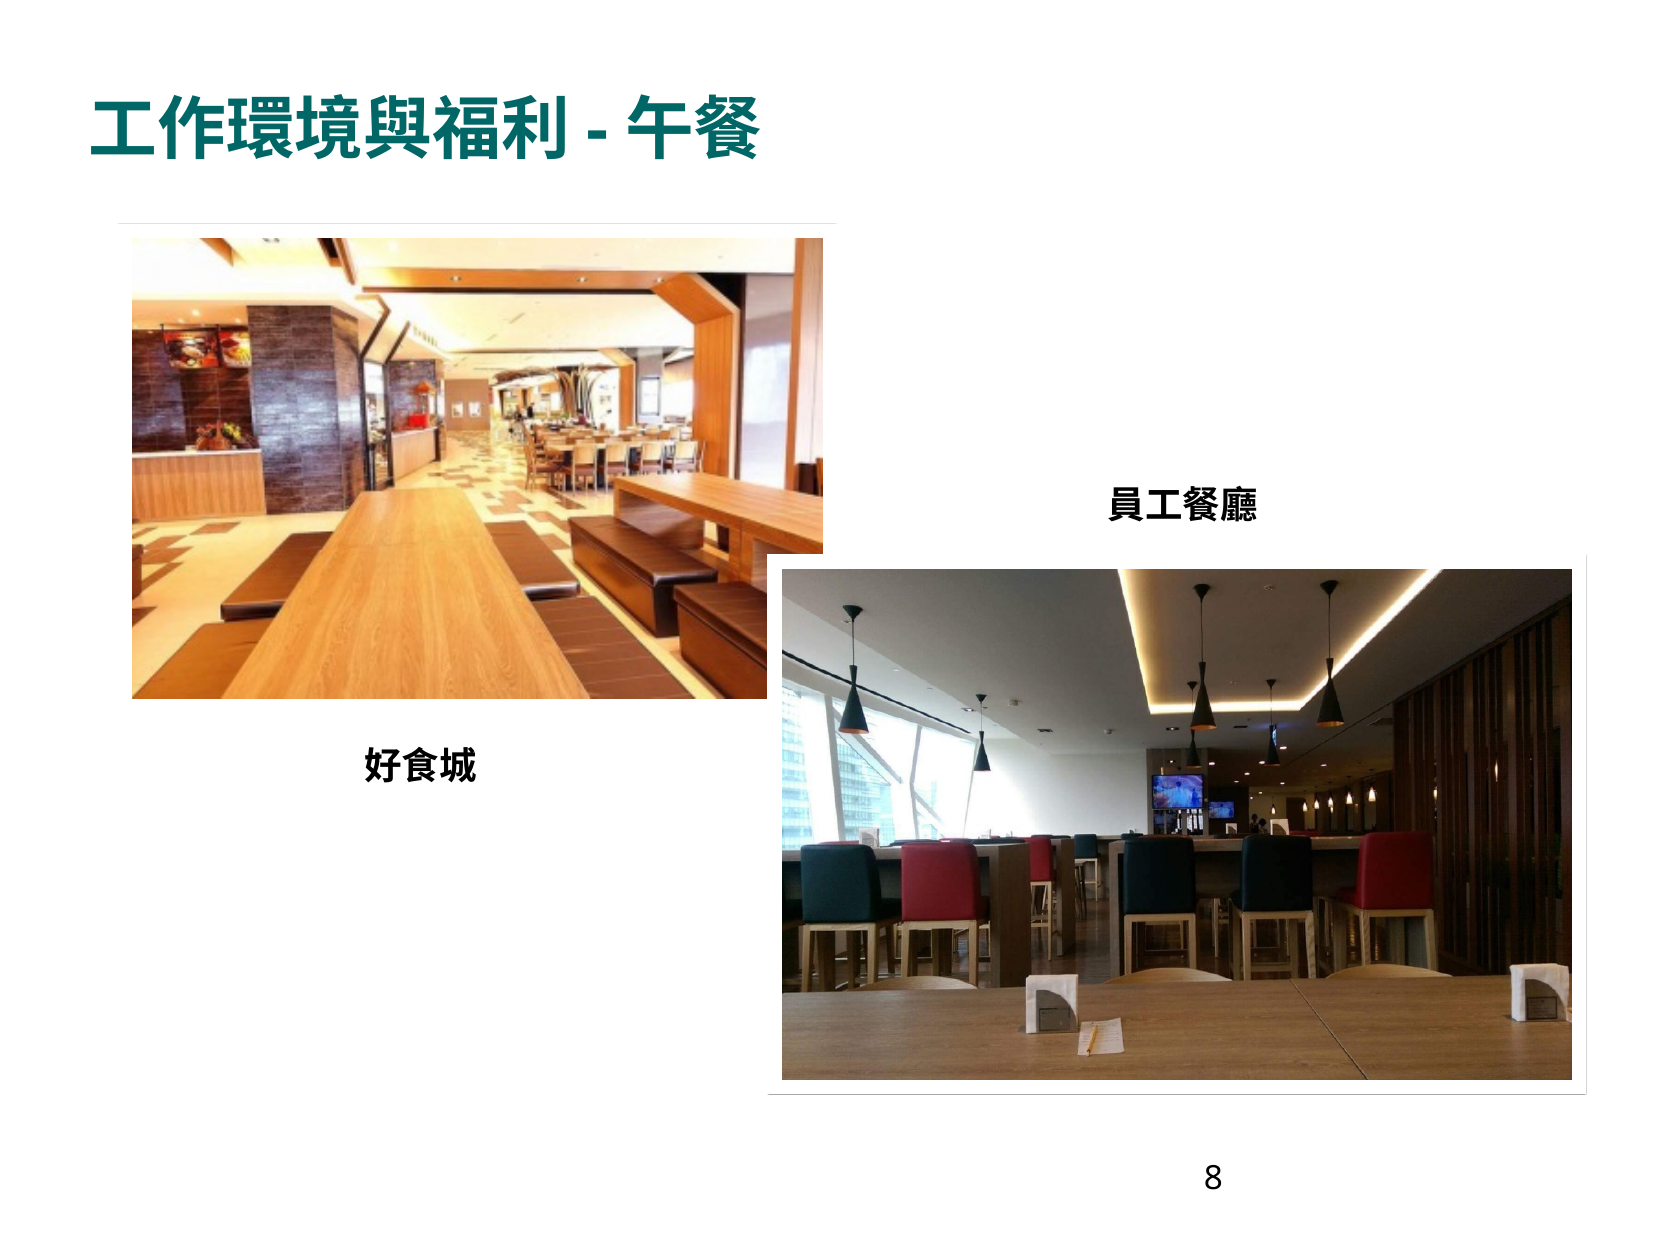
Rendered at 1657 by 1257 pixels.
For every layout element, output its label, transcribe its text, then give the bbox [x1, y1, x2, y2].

picture [782, 569, 1572, 1080]
text_box 好食城 [320, 734, 521, 794]
slide_number 8 [1187, 1147, 1533, 1232]
title 工作環境與福利-午餐 [72, 49, 1480, 203]
text_box 員工餐廳 [1076, 473, 1289, 533]
picture [131, 238, 823, 700]
